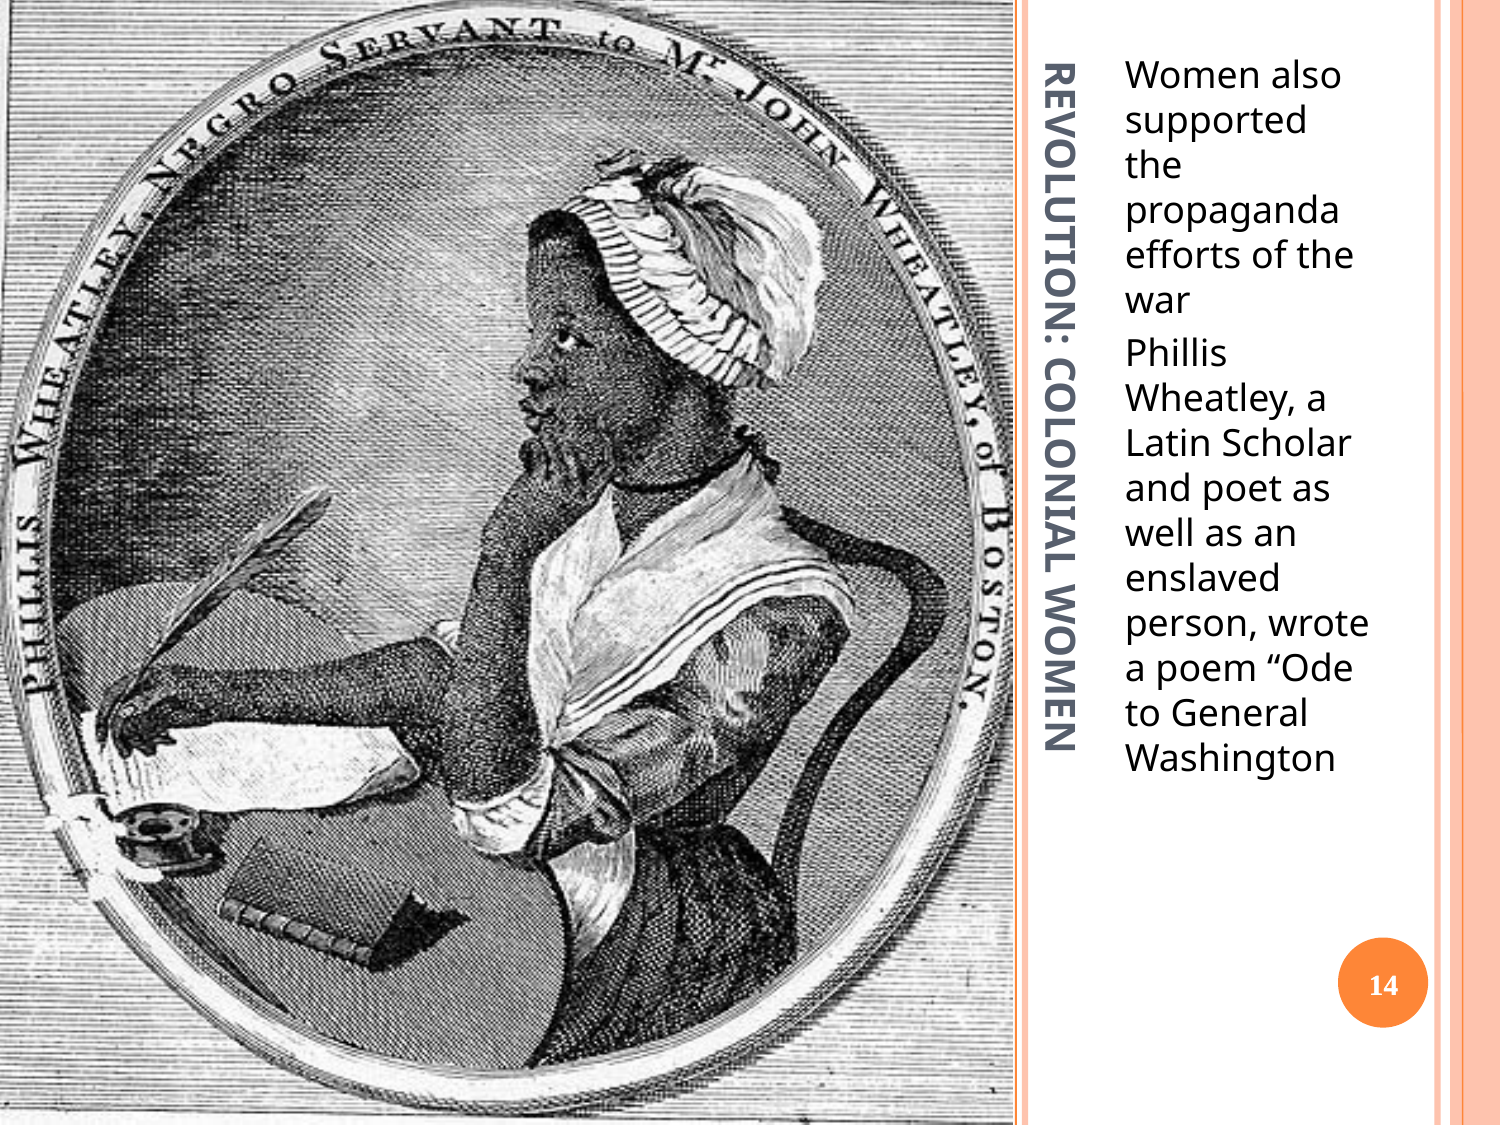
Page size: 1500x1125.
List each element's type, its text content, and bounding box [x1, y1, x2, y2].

text_box [750, 37, 801, 113]
text_box [1333, 940, 1434, 1027]
picture [0, 0, 1013, 1125]
title Revolution: Colonial Women [1029, 45, 1105, 1081]
list Women also supported the propaganda efforts of the war Phillis Wheatley, a Latin Scholar and poet as well as an enslaved person, wrote a poem “Ode to General Washington [1109, 43, 1388, 938]
